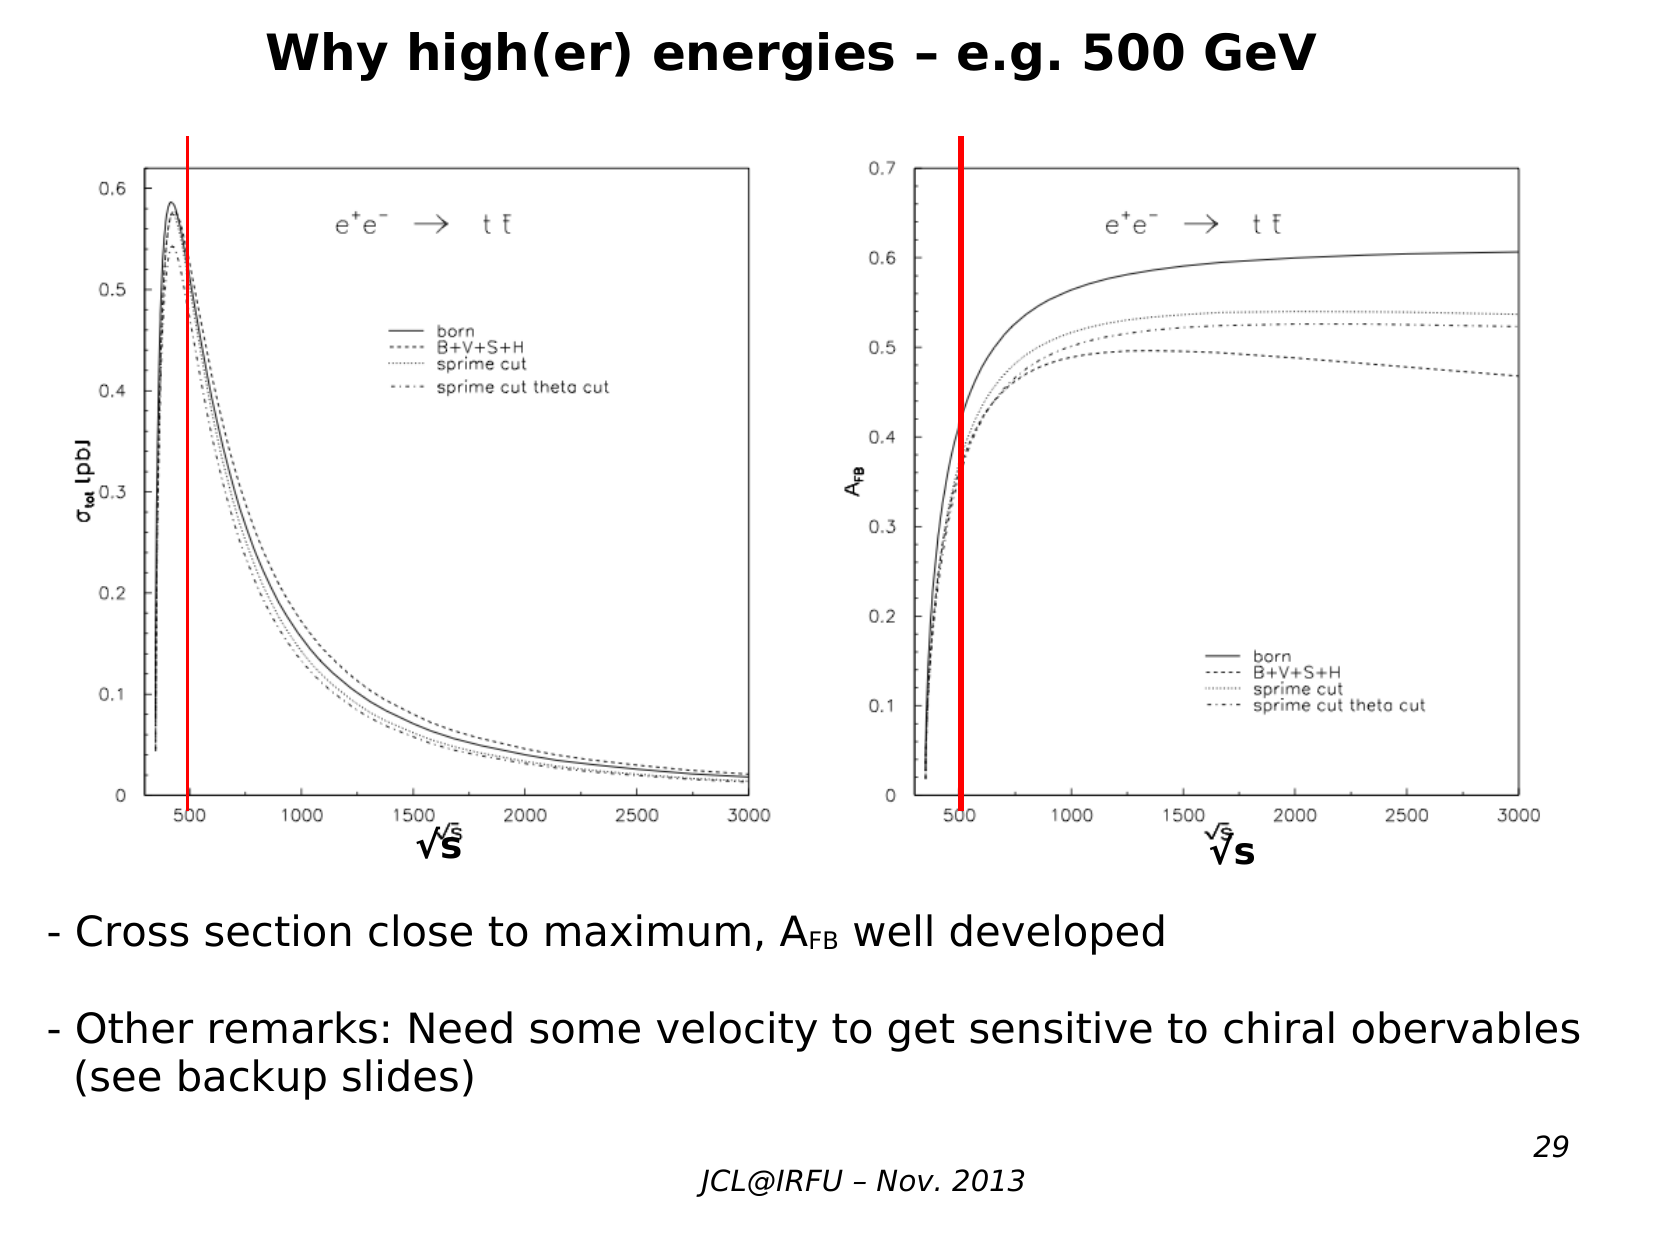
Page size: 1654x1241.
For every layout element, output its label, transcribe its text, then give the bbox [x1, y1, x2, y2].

picture [43, 94, 1561, 890]
text_box √s [1193, 822, 1276, 881]
text_box √s [400, 816, 482, 875]
text_box - Cross section close to maximum, AFB well developed - Other remarks: Need some velocity to get sensitive to chiral obervables (see backup slides) [31, 900, 1595, 1123]
text_box Why high(er) energies – e.g. 500 GeV [250, 16, 1351, 90]
